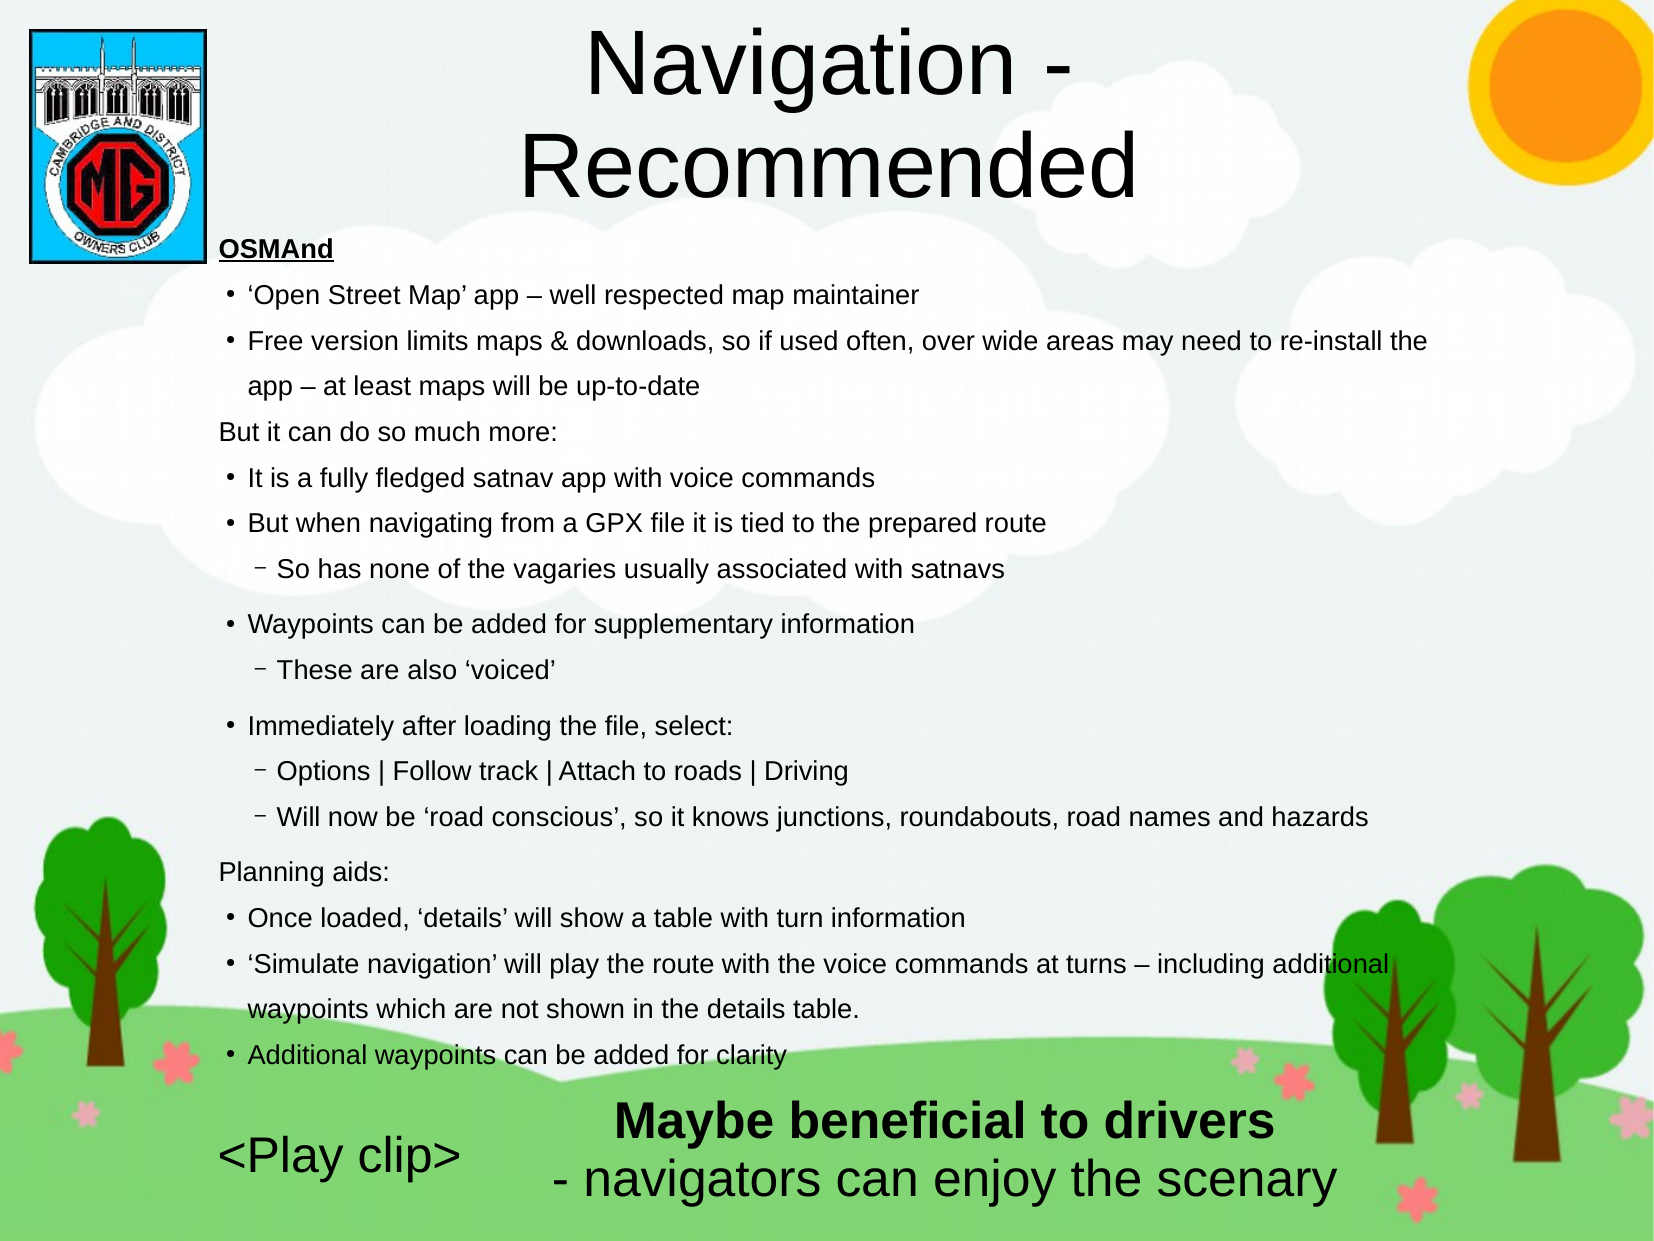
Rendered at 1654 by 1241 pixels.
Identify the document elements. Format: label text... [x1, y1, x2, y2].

picture [0, 0, 1654, 1241]
list OSMAnd ‘Open Street Map’ app – well respected map maintainer Free version limits maps & downloads, so if used often, over wide areas may need to re-install the app – at least maps will be up-to-date But it can do so much more: It is a fully fledged satnav app with voice commands But when navigating from a GPX file it is tied to the prepared route So has none of the vagaries usually associated with satnavs Waypoints can be added for supplementary information These are also ‘voiced’ Immediately after loading the file, select: Options | Follow track | Attach to roads | Driving Will now be ‘road conscious’, so it knows junctions, roundabouts, road names and hazards Planning aids: Once loaded, ‘details’ will show a table with turn information ‘Simulate navigation’ will play the route with the voice commands at turns – including additional waypoints which are not shown in the details table. Additional waypoints can be added for clarity [218, 218, 1459, 1075]
title Navigation - Recommended [346, 3, 1313, 226]
list Maybe beneficial to drivers - navigators can enjoy the scenary [502, 1092, 1388, 1211]
text_box <Play clip> [177, 1092, 502, 1211]
